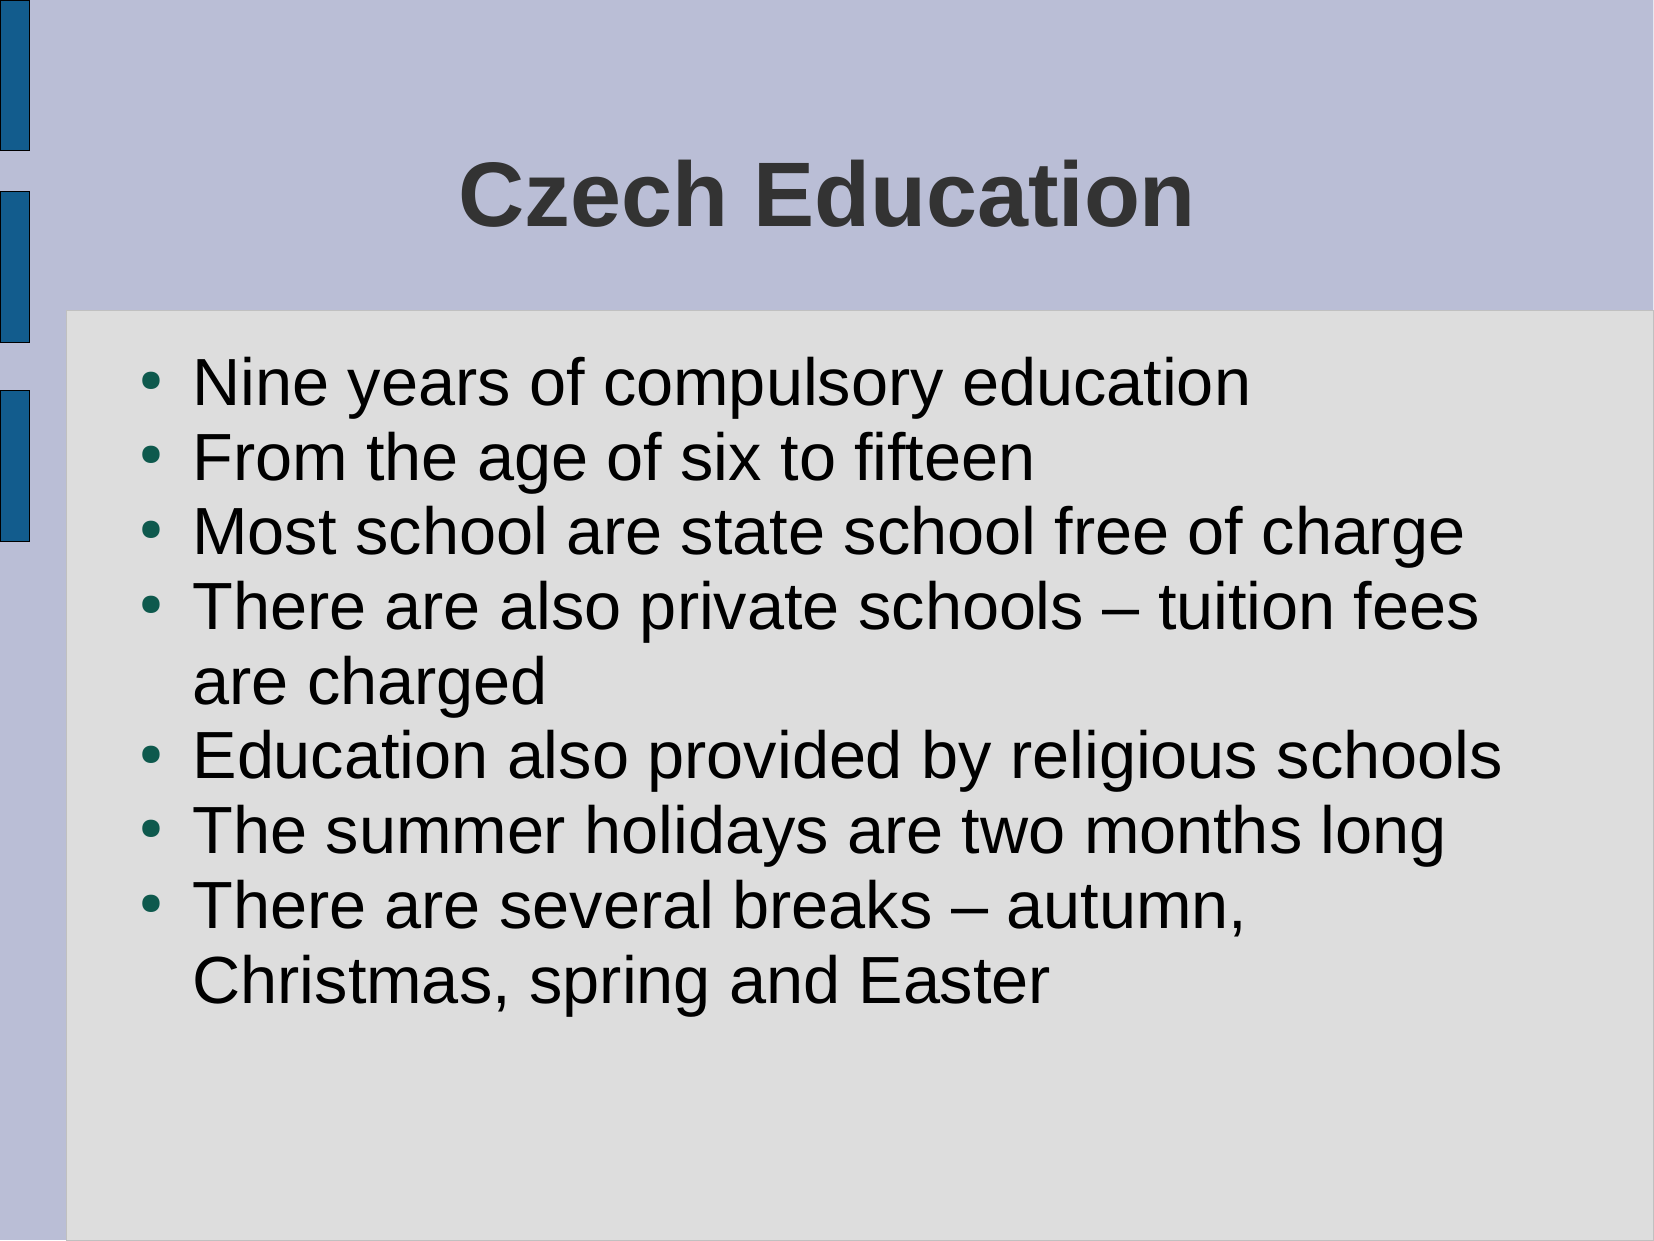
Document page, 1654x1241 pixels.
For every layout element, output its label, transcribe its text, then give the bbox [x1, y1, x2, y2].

list Nine years of compulsory education From the age of six to fifteen Most school are state school free of charge There are also private schools – tuition fees are charged Education also provided by religious schools The summer holidays are two months long There are several breaks – autumn, Christmas, spring and Easter [121, 344, 1534, 1127]
title Czech Education [121, 91, 1534, 299]
